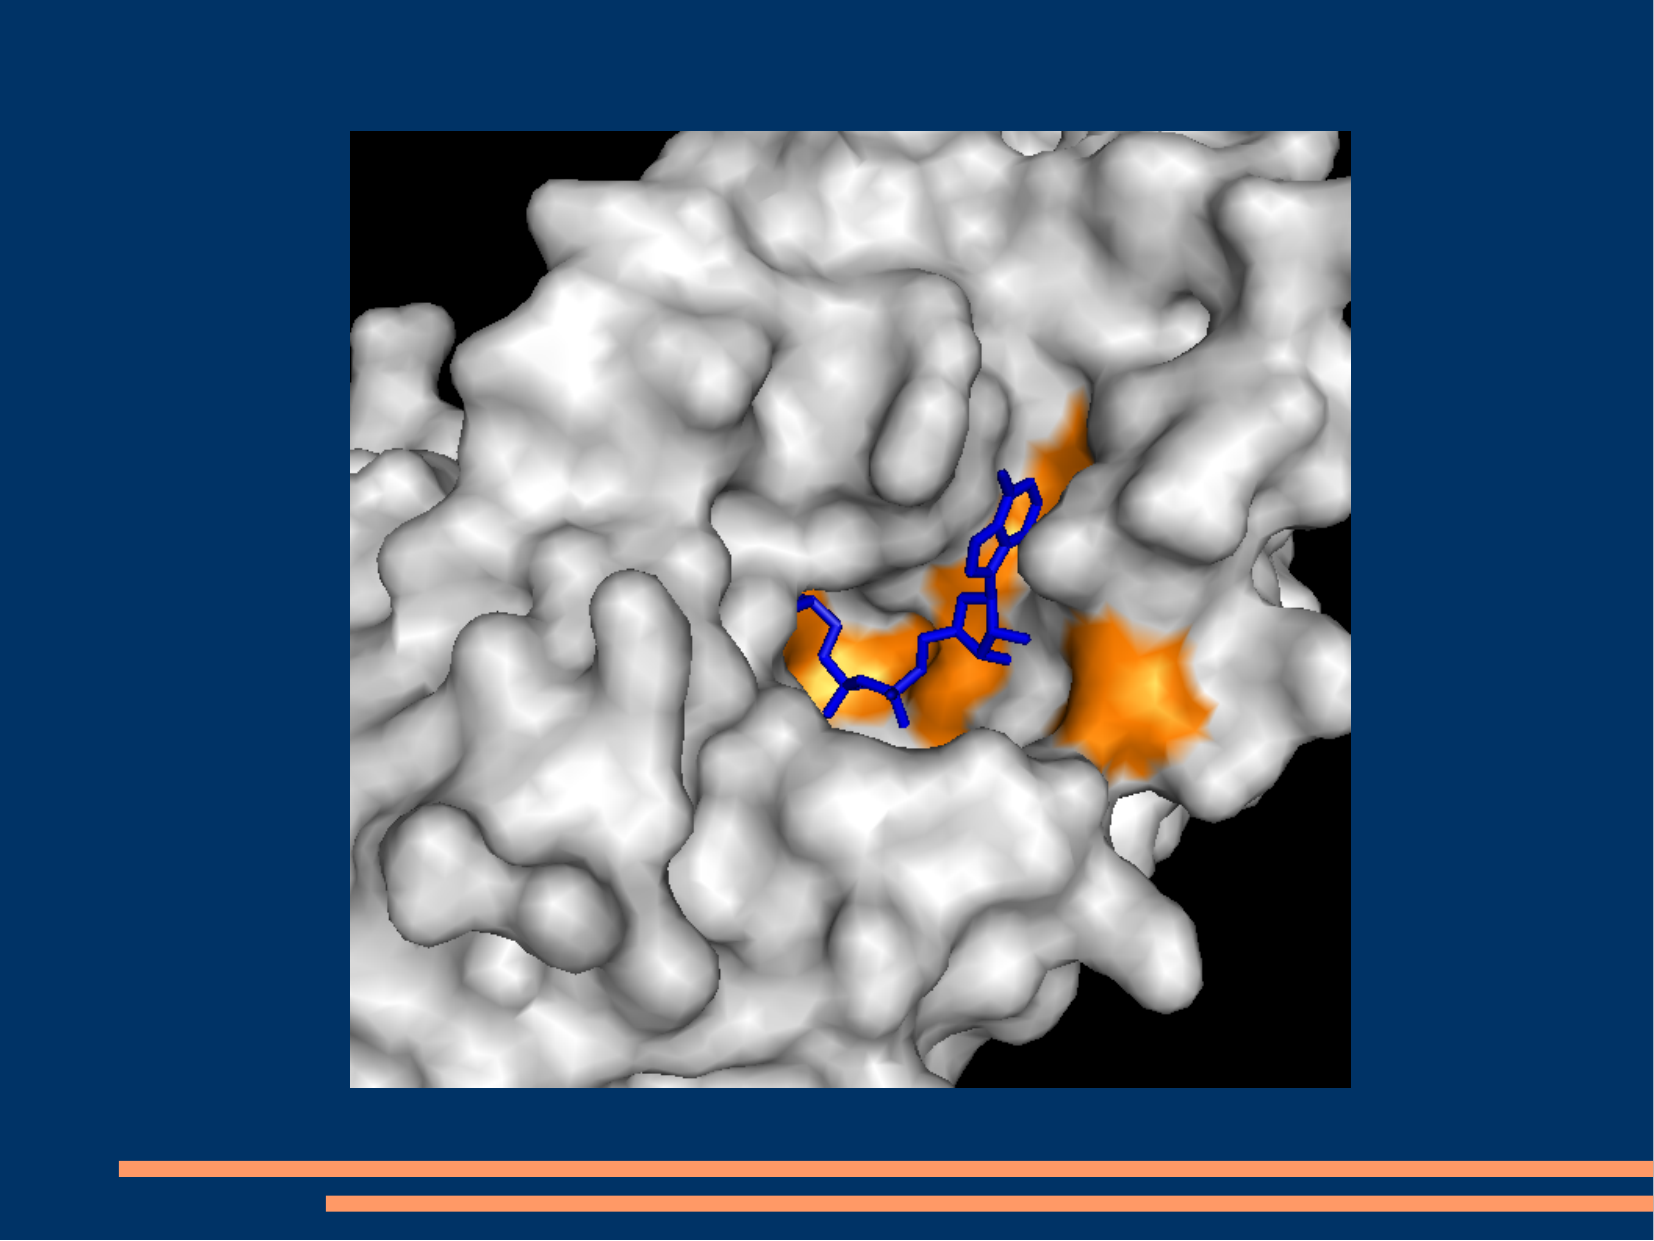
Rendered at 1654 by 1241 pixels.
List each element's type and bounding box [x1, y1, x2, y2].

picture [350, 131, 1351, 1088]
